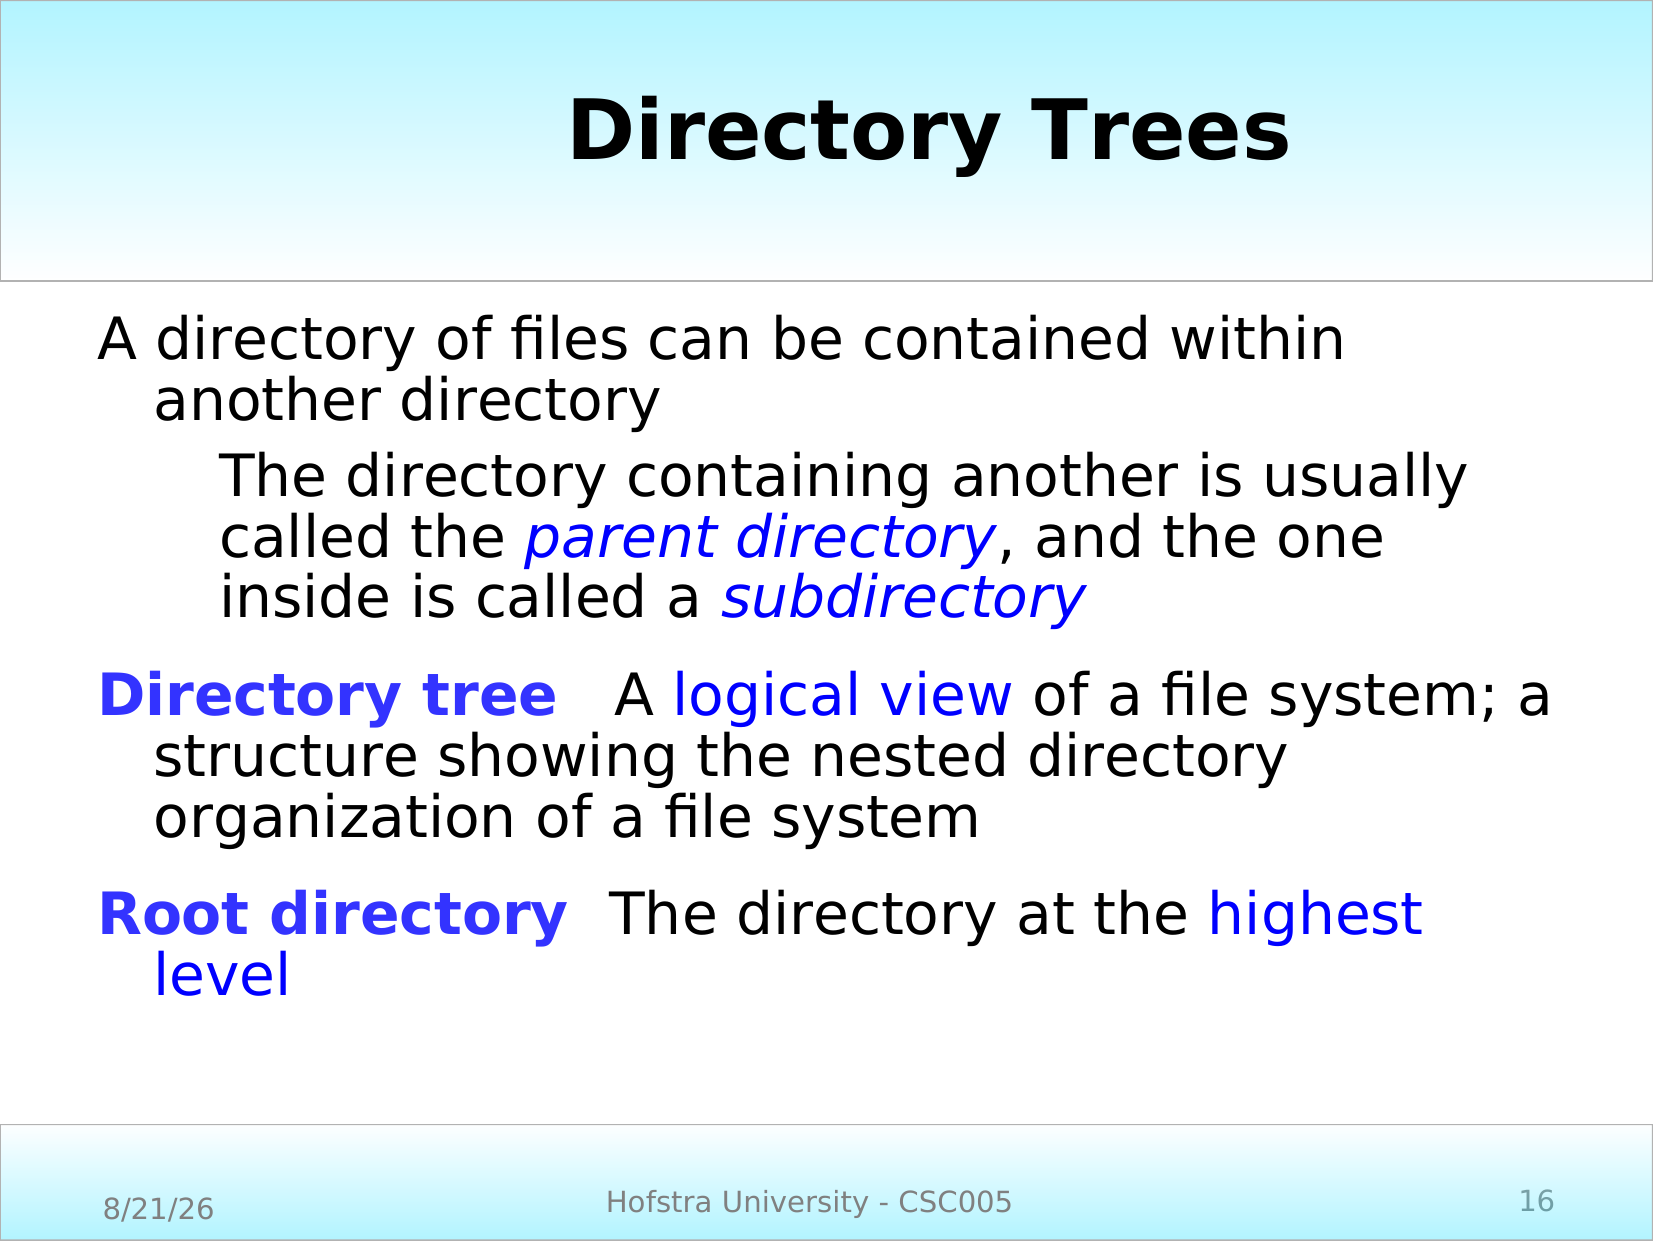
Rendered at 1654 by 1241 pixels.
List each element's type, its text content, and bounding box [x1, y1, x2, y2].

title Directory Trees [247, 27, 1612, 235]
list A directory of files can be contained within another directory The directory containing another is usually called the parent directory, and the one inside is called a subdirectory Directory tree A logical view of a file system; a structure showing the nested directory organization of a file system Root directory The directory at the highest level [82, 303, 1571, 1131]
